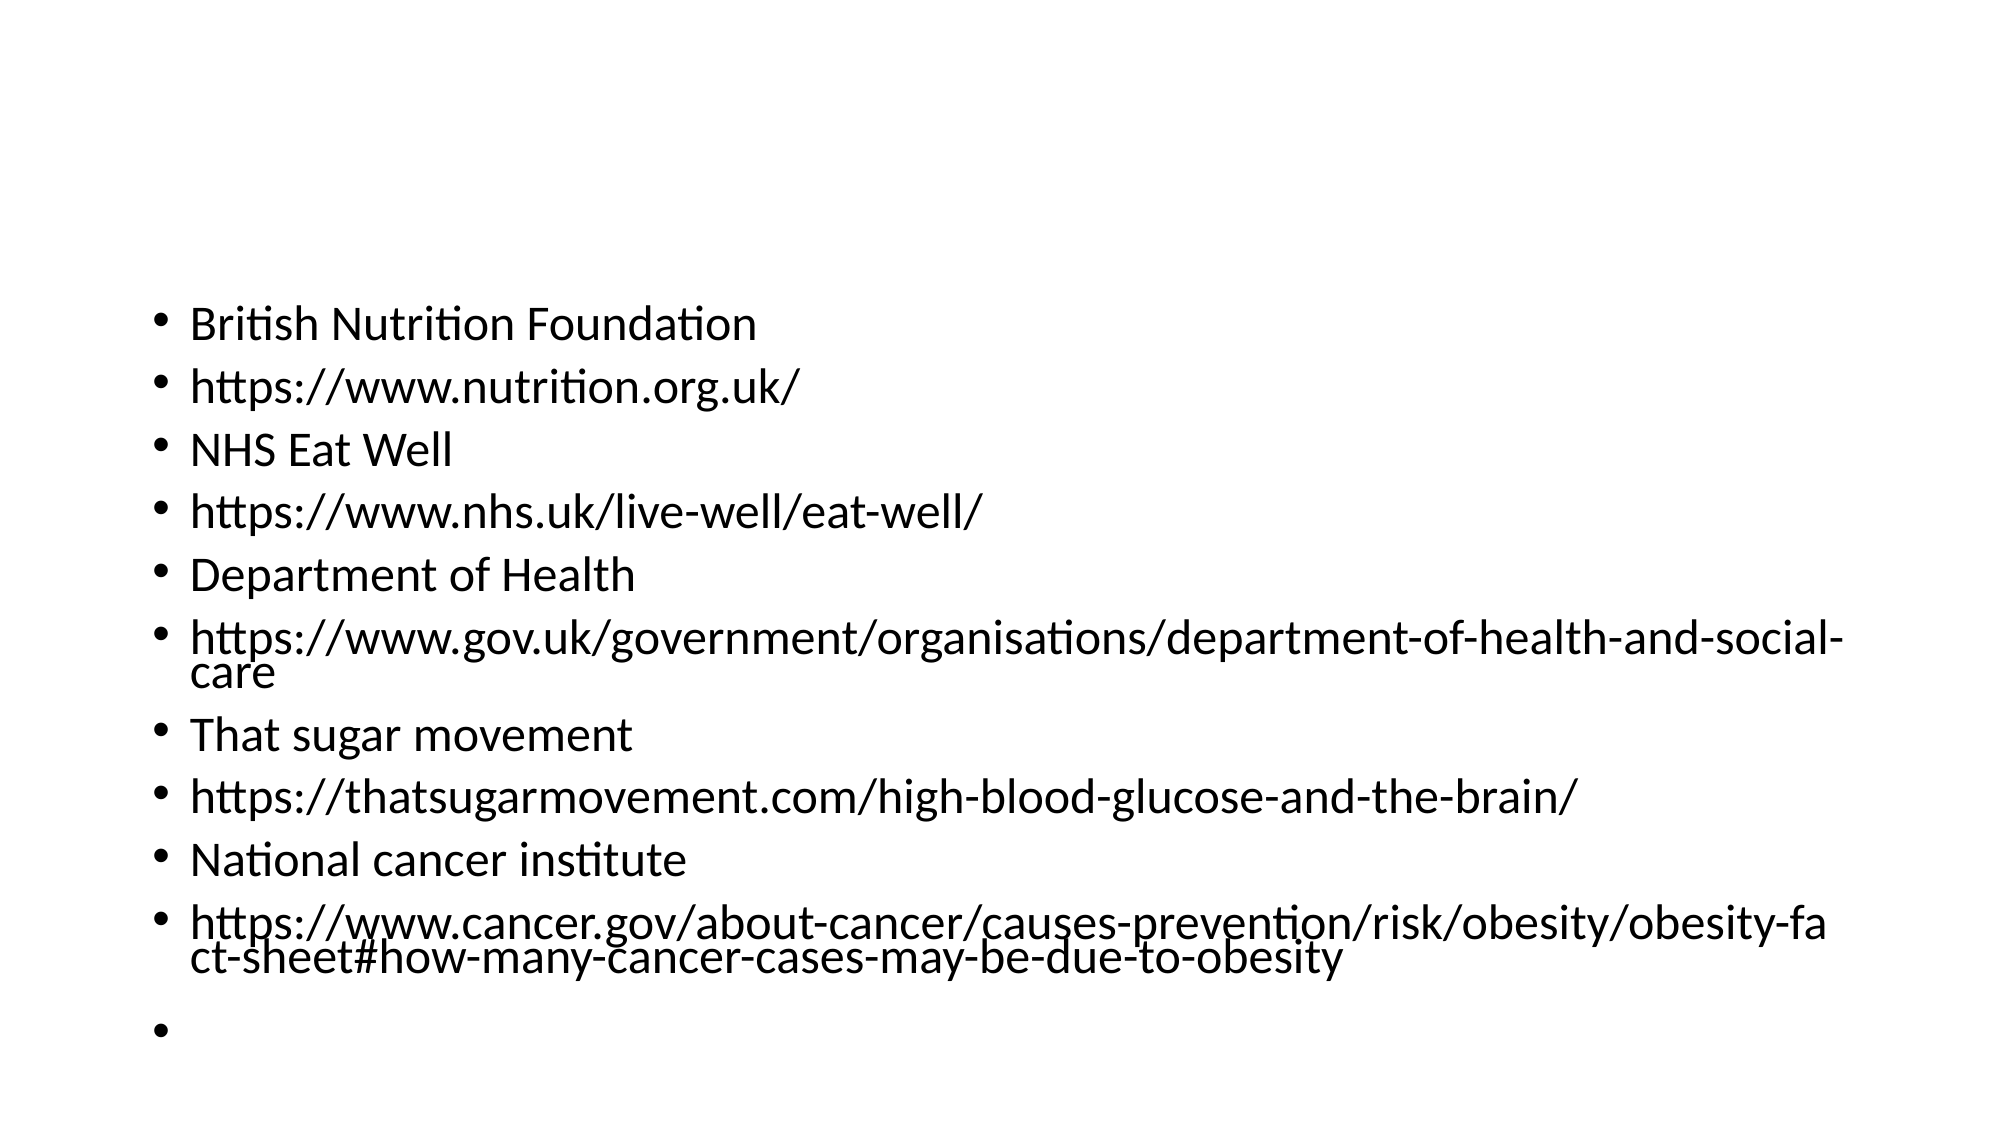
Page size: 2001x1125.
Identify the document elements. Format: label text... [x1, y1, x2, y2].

list British Nutrition Foundation https://www.nutrition.org.uk/ NHS Eat Well https://www.nhs.uk/live-well/eat-well/ Department of Health https://www.gov.uk/government/organisations/department-of-health-and-social-care That sugar movement https://thatsugarmovement.com/high-blood-glucose-and-the-brain/ National cancer institute https://www.cancer.gov/about-cancer/causes-prevention/risk/obesity/obesity-fact-sheet#how-many-cancer-cases-may-be-due-to-obesity [137, 299, 1863, 1014]
